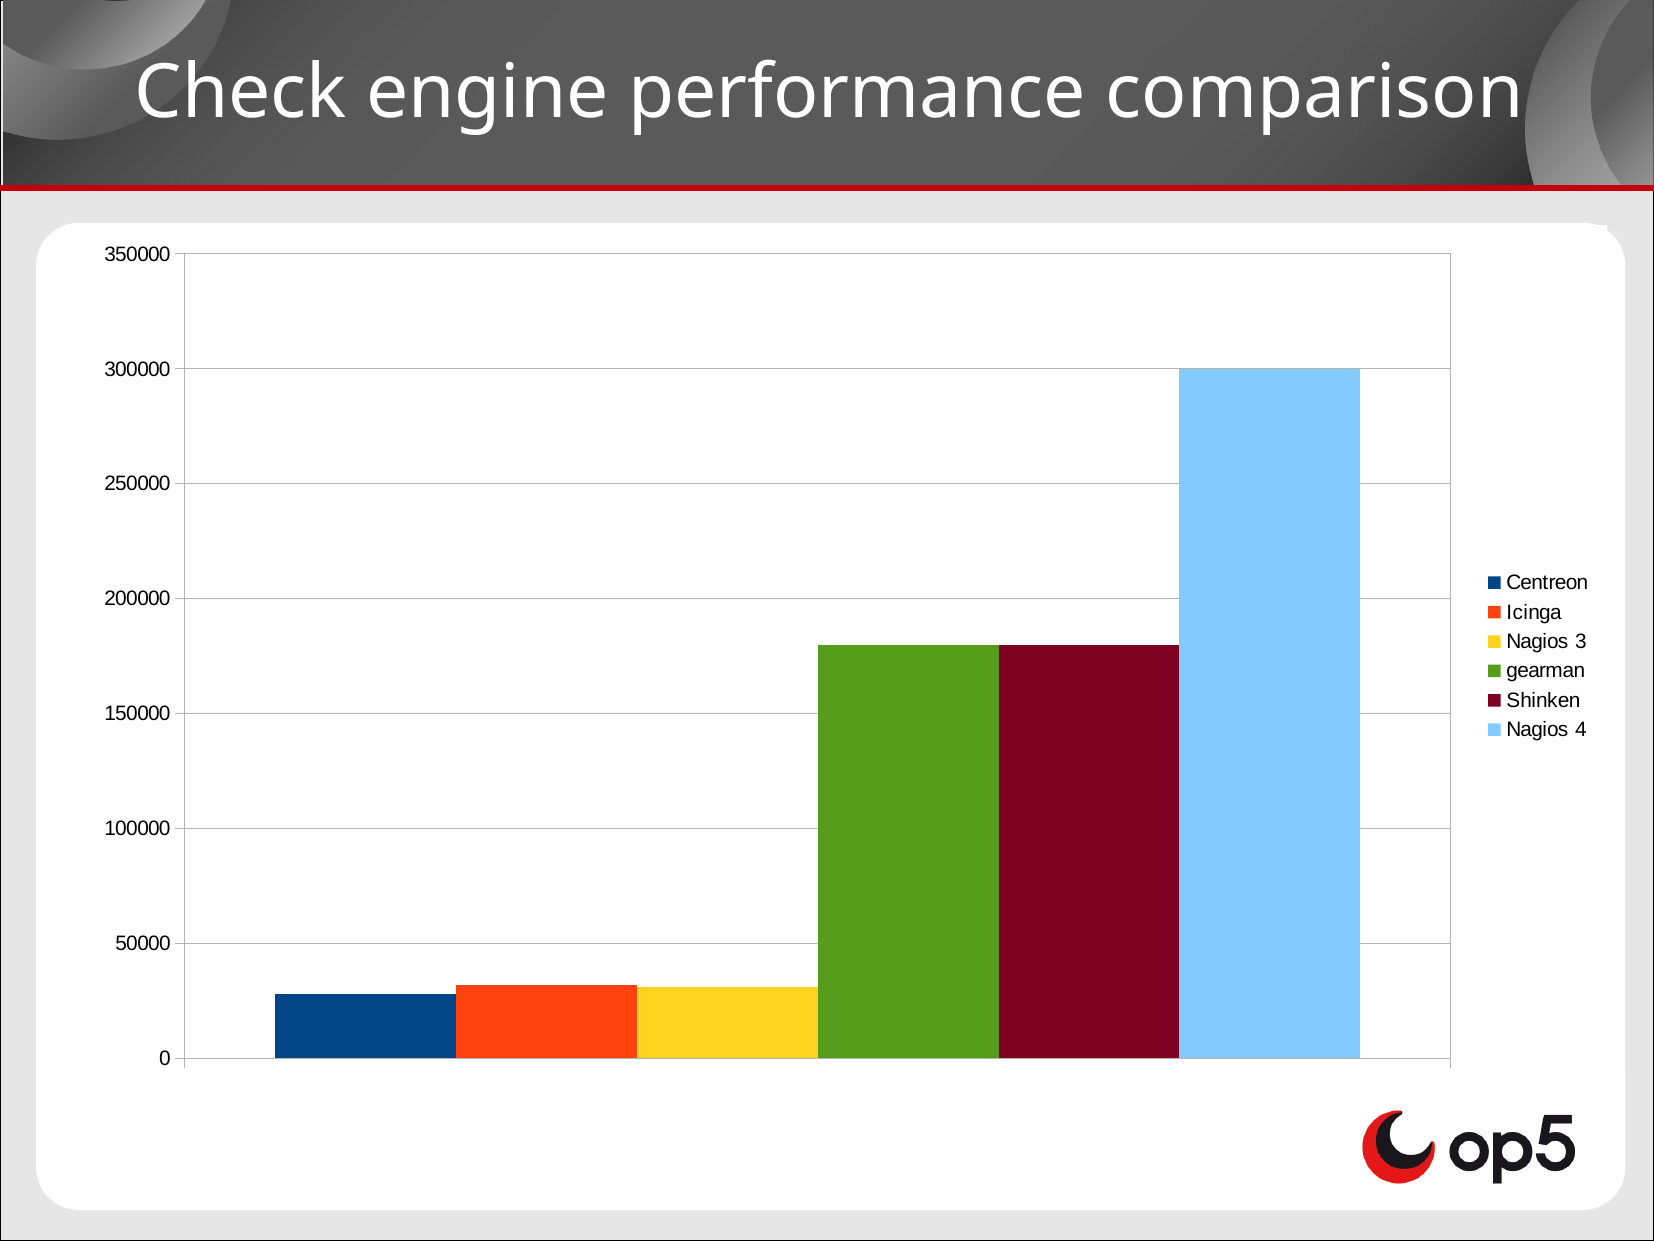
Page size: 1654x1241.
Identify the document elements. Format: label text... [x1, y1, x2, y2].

picture [3, 0, 1654, 185]
title Check engine performance comparison [88, 0, 1571, 175]
picture [1350, 1103, 1587, 1191]
chart [73, 225, 1608, 1088]
